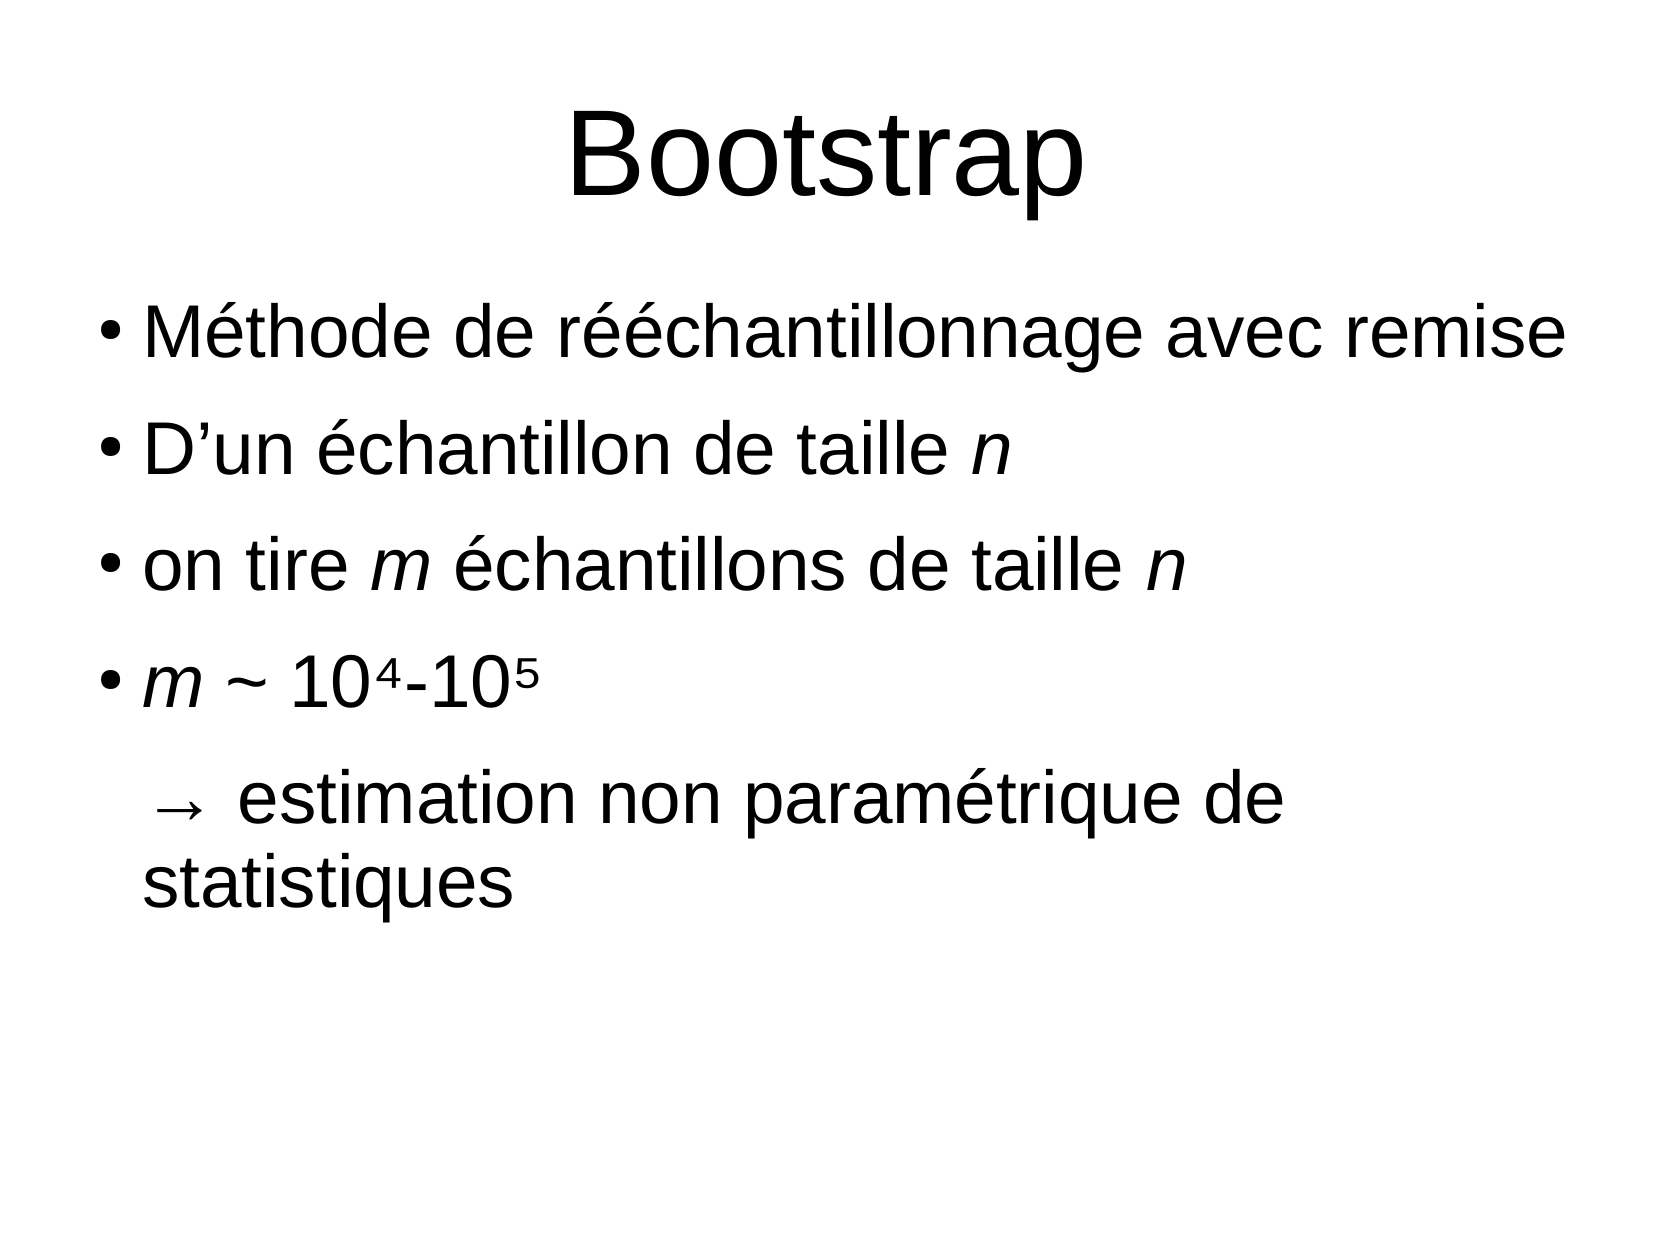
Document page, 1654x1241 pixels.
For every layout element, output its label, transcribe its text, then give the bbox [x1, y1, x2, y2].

title Bootstrap [82, 49, 1571, 257]
list Méthode de rééchantillonnage avec remise D’un échantillon de taille n on tire m échantillons de taille n m ~ 10⁴-10⁵ → estimation non paramétrique de statistiques [82, 290, 1571, 1010]
